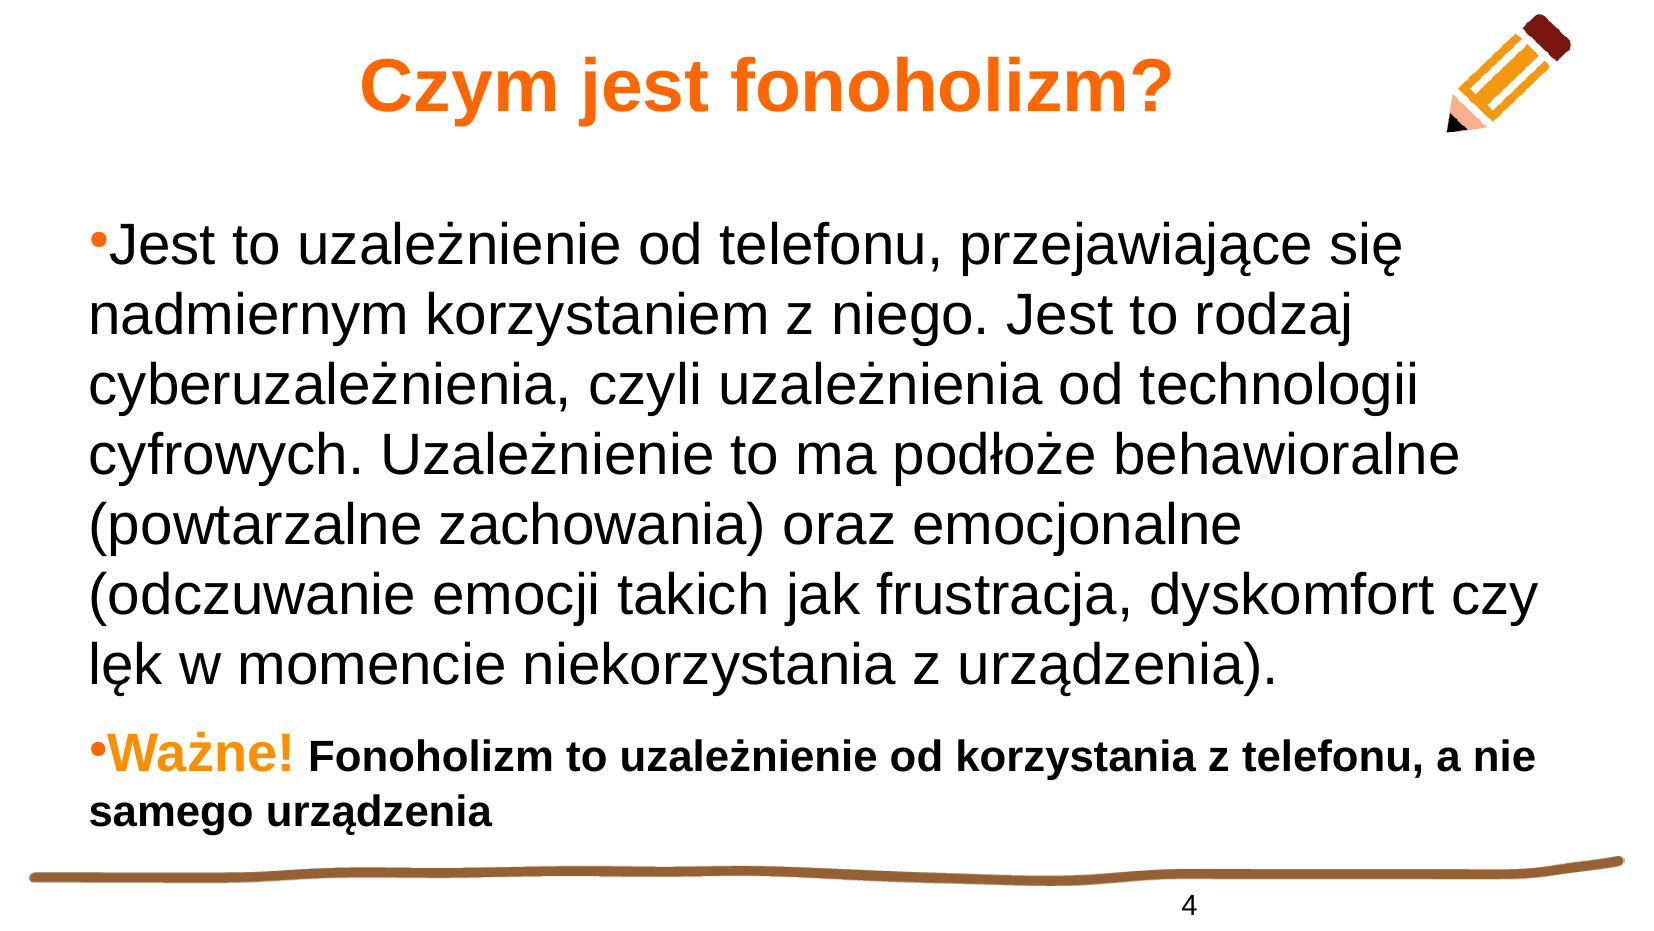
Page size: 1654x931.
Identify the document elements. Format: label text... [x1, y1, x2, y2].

picture [29, 856, 1625, 886]
title Czym jest fonoholizm? [88, 29, 1447, 133]
text_box <numer> [1181, 885, 1565, 931]
picture [1446, 14, 1571, 133]
list Jest to uzależnienie od telefonu, przejawiające się nadmiernym korzystaniem z niego. Jest to rodzaj cyberuzależnienia, czyli uzależnienia od technologii cyfrowych. Uzależnienie to ma podłoże behawioralne (powtarzalne zachowania) oraz emocjonalne (odczuwanie emocji takich jak frustracja, dyskomfort czy lęk w momencie niekorzystania z urządzenia). Ważne! Fonoholizm to uzależnienie od korzystania z telefonu, a nie samego urządzenia [88, 206, 1565, 857]
